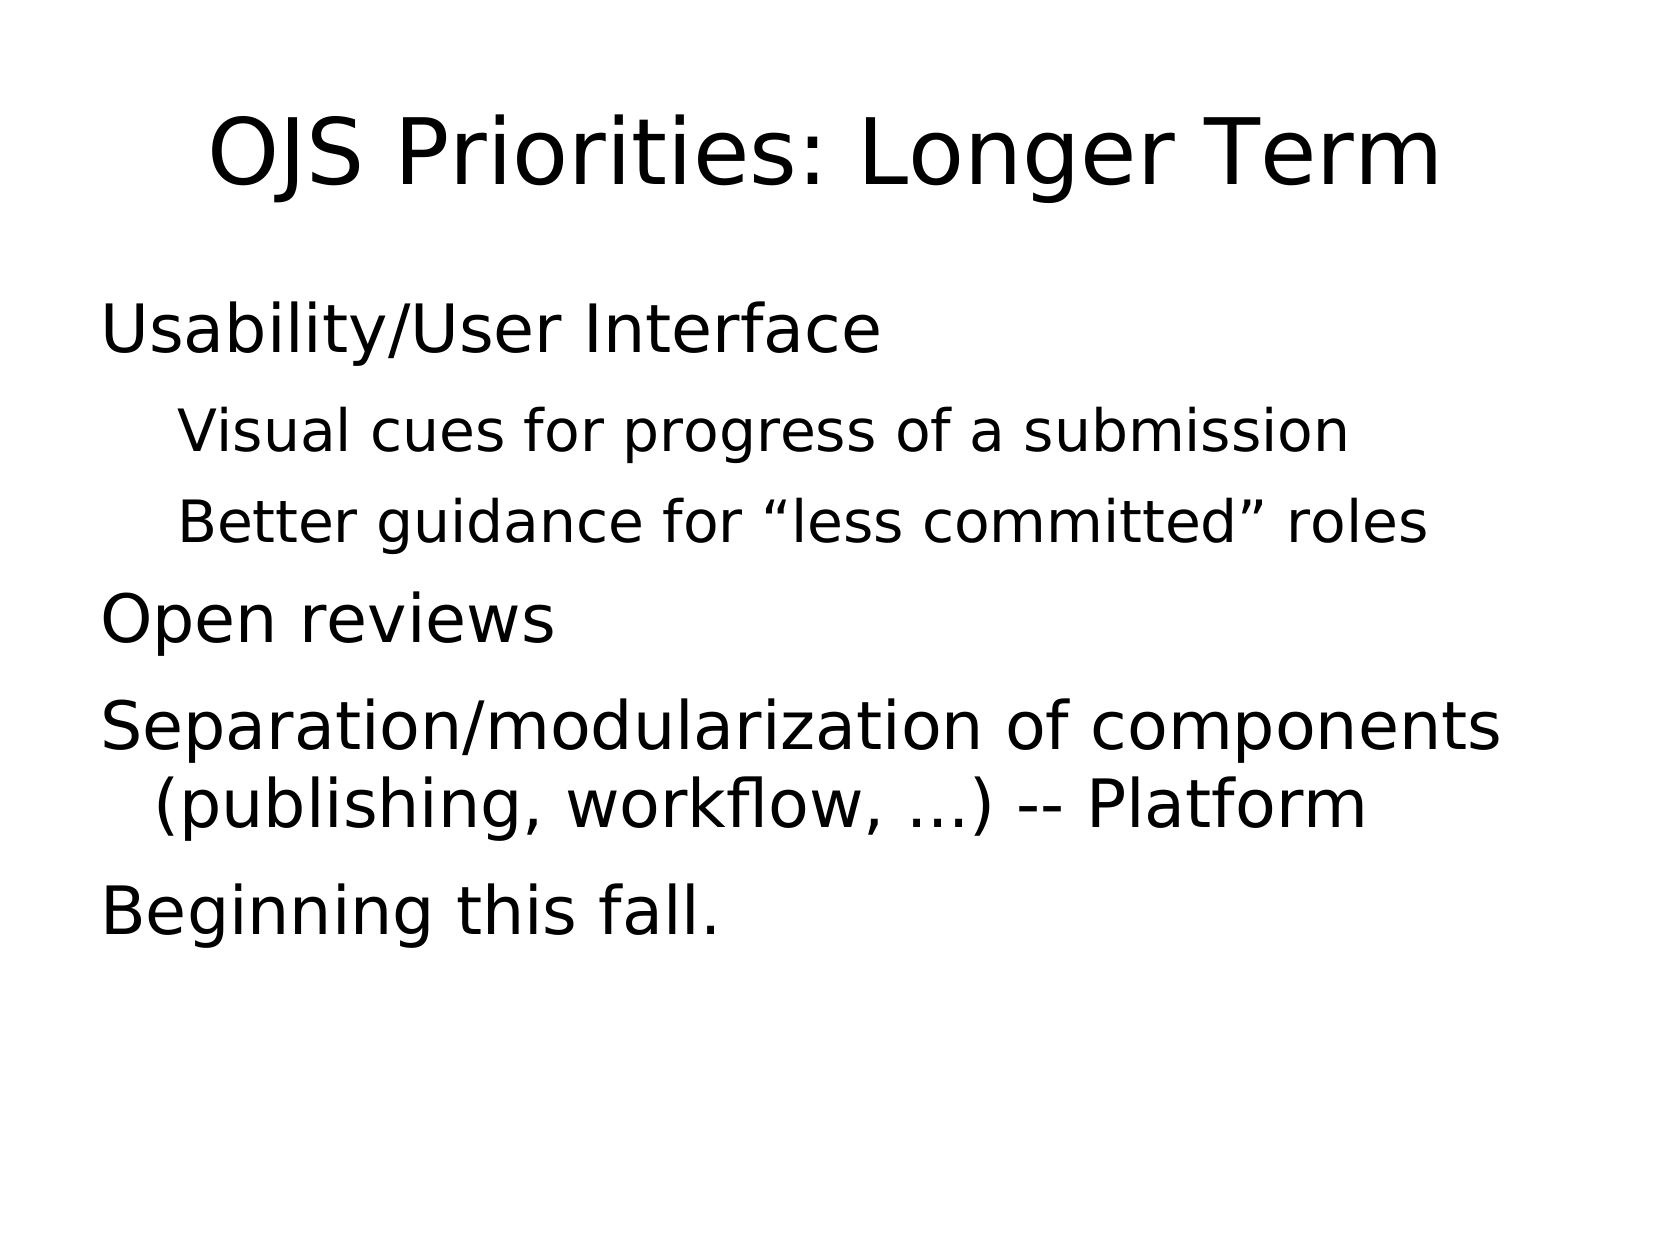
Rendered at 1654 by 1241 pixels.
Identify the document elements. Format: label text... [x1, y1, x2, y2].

title OJS Priorities: Longer Term [82, 56, 1571, 250]
list Usability/User Interface Visual cues for progress of a submission Better guidance for “less committed” roles Open reviews Separation/modularization of components (publishing, workflow, ...) -- Platform Beginning this fall. [82, 290, 1571, 1094]
